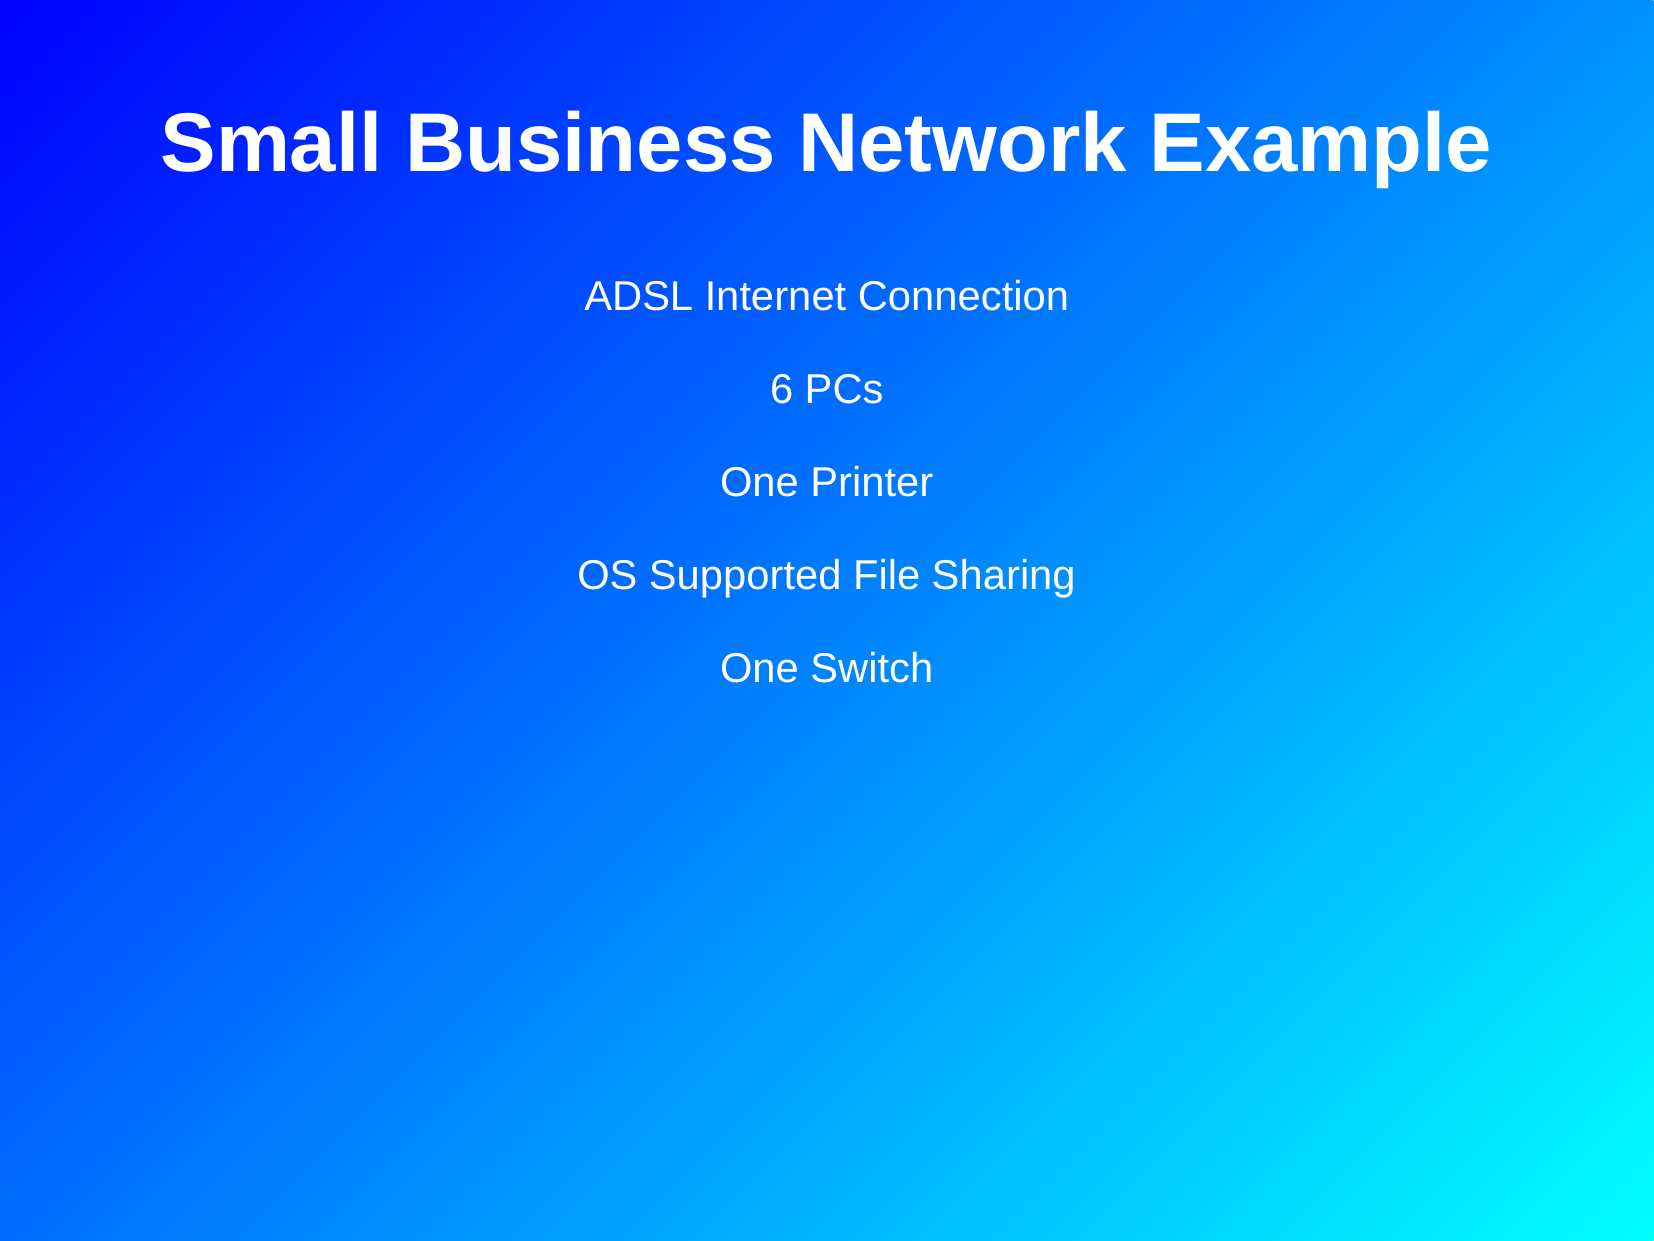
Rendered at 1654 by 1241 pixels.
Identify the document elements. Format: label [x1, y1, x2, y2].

picture [636, 222, 1654, 1241]
